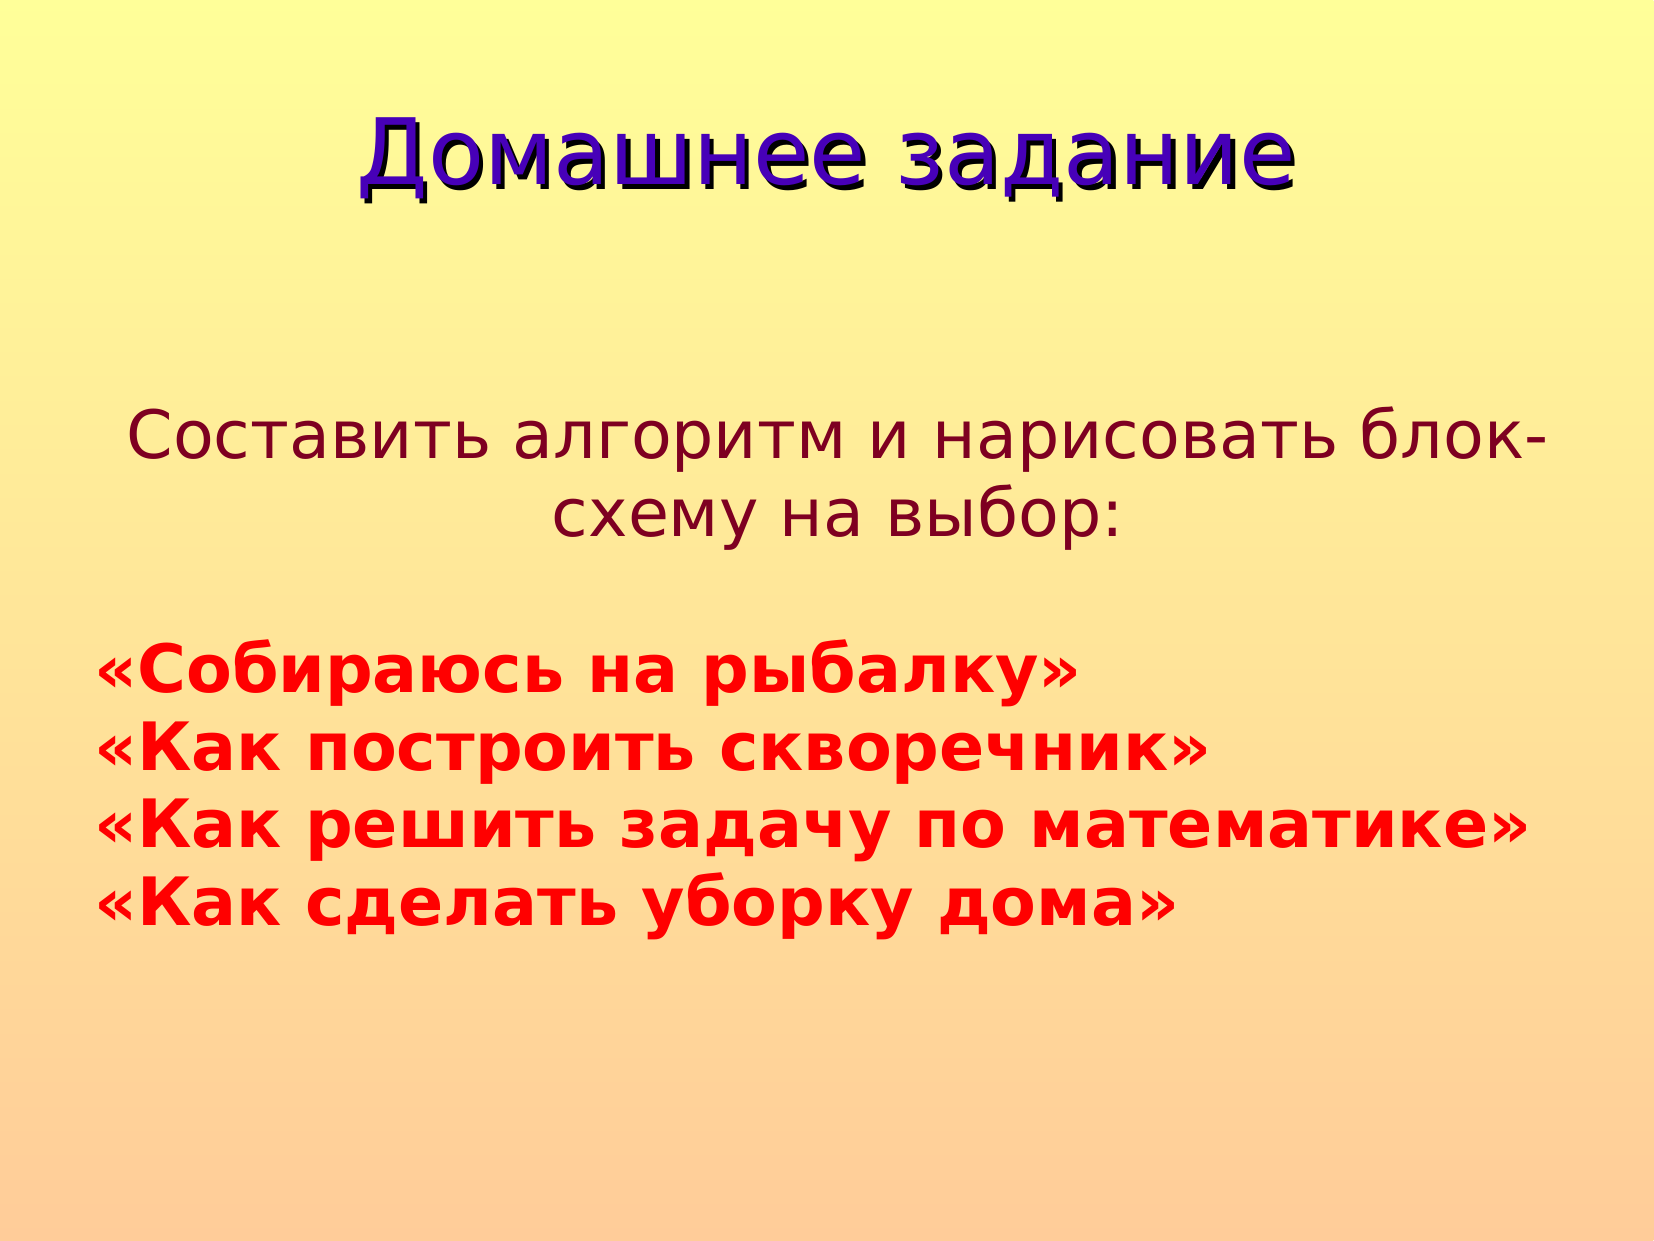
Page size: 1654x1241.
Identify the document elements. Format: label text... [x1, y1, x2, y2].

subtitle Составить алгоритм и нарисовать блок-схему на выбор: «Собираюсь на рыбалку» «Как построить скворечник» «Как решить задачу по математике» «Как сделать уборку дома» [94, 267, 1583, 1071]
title Домашнее задание [82, 56, 1571, 250]
